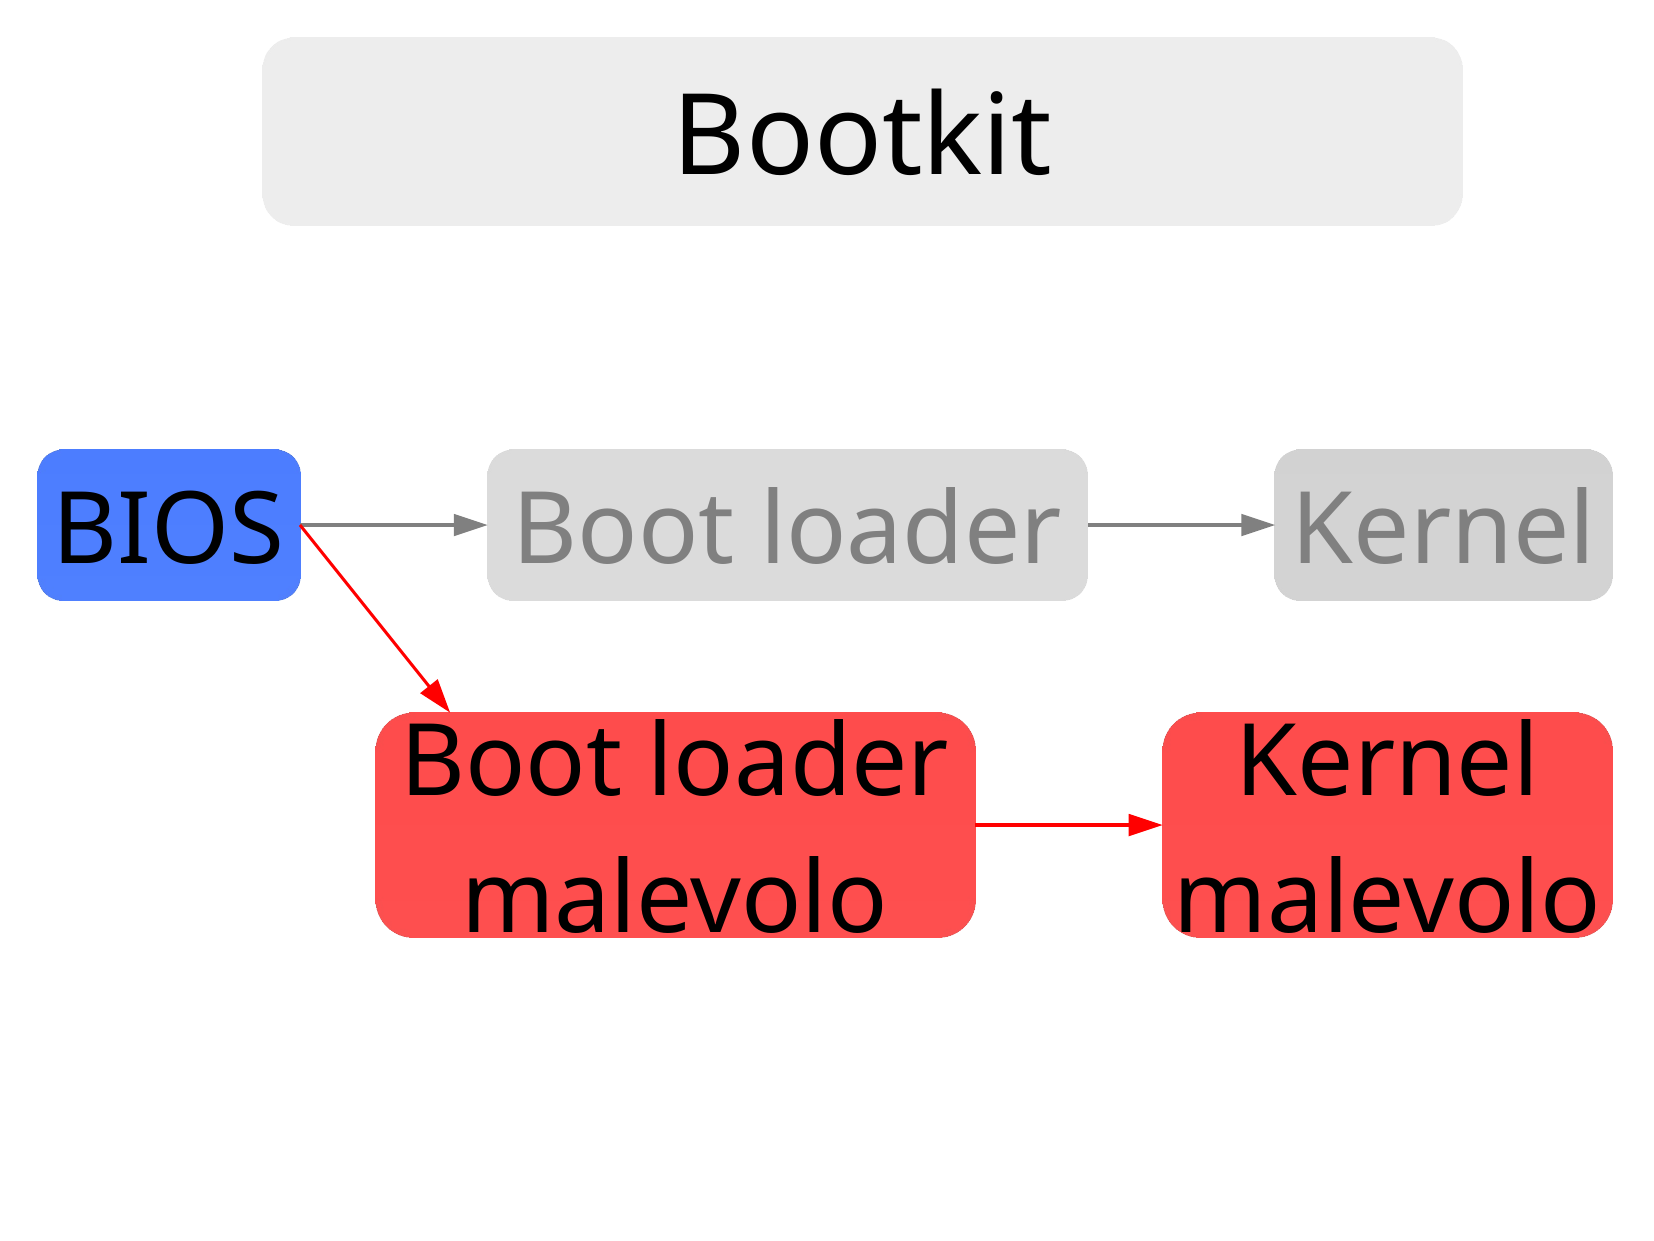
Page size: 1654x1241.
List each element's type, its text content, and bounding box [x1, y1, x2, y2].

text_box Boot loader [498, 449, 1072, 456]
text_box Kernel malevolo [1184, 712, 1592, 720]
text_box BIOS [52, 449, 285, 455]
text_box Boot loader malevolo [395, 712, 957, 721]
text_box Kernel [1292, 449, 1596, 455]
text_box Bootkit [279, 37, 1447, 44]
